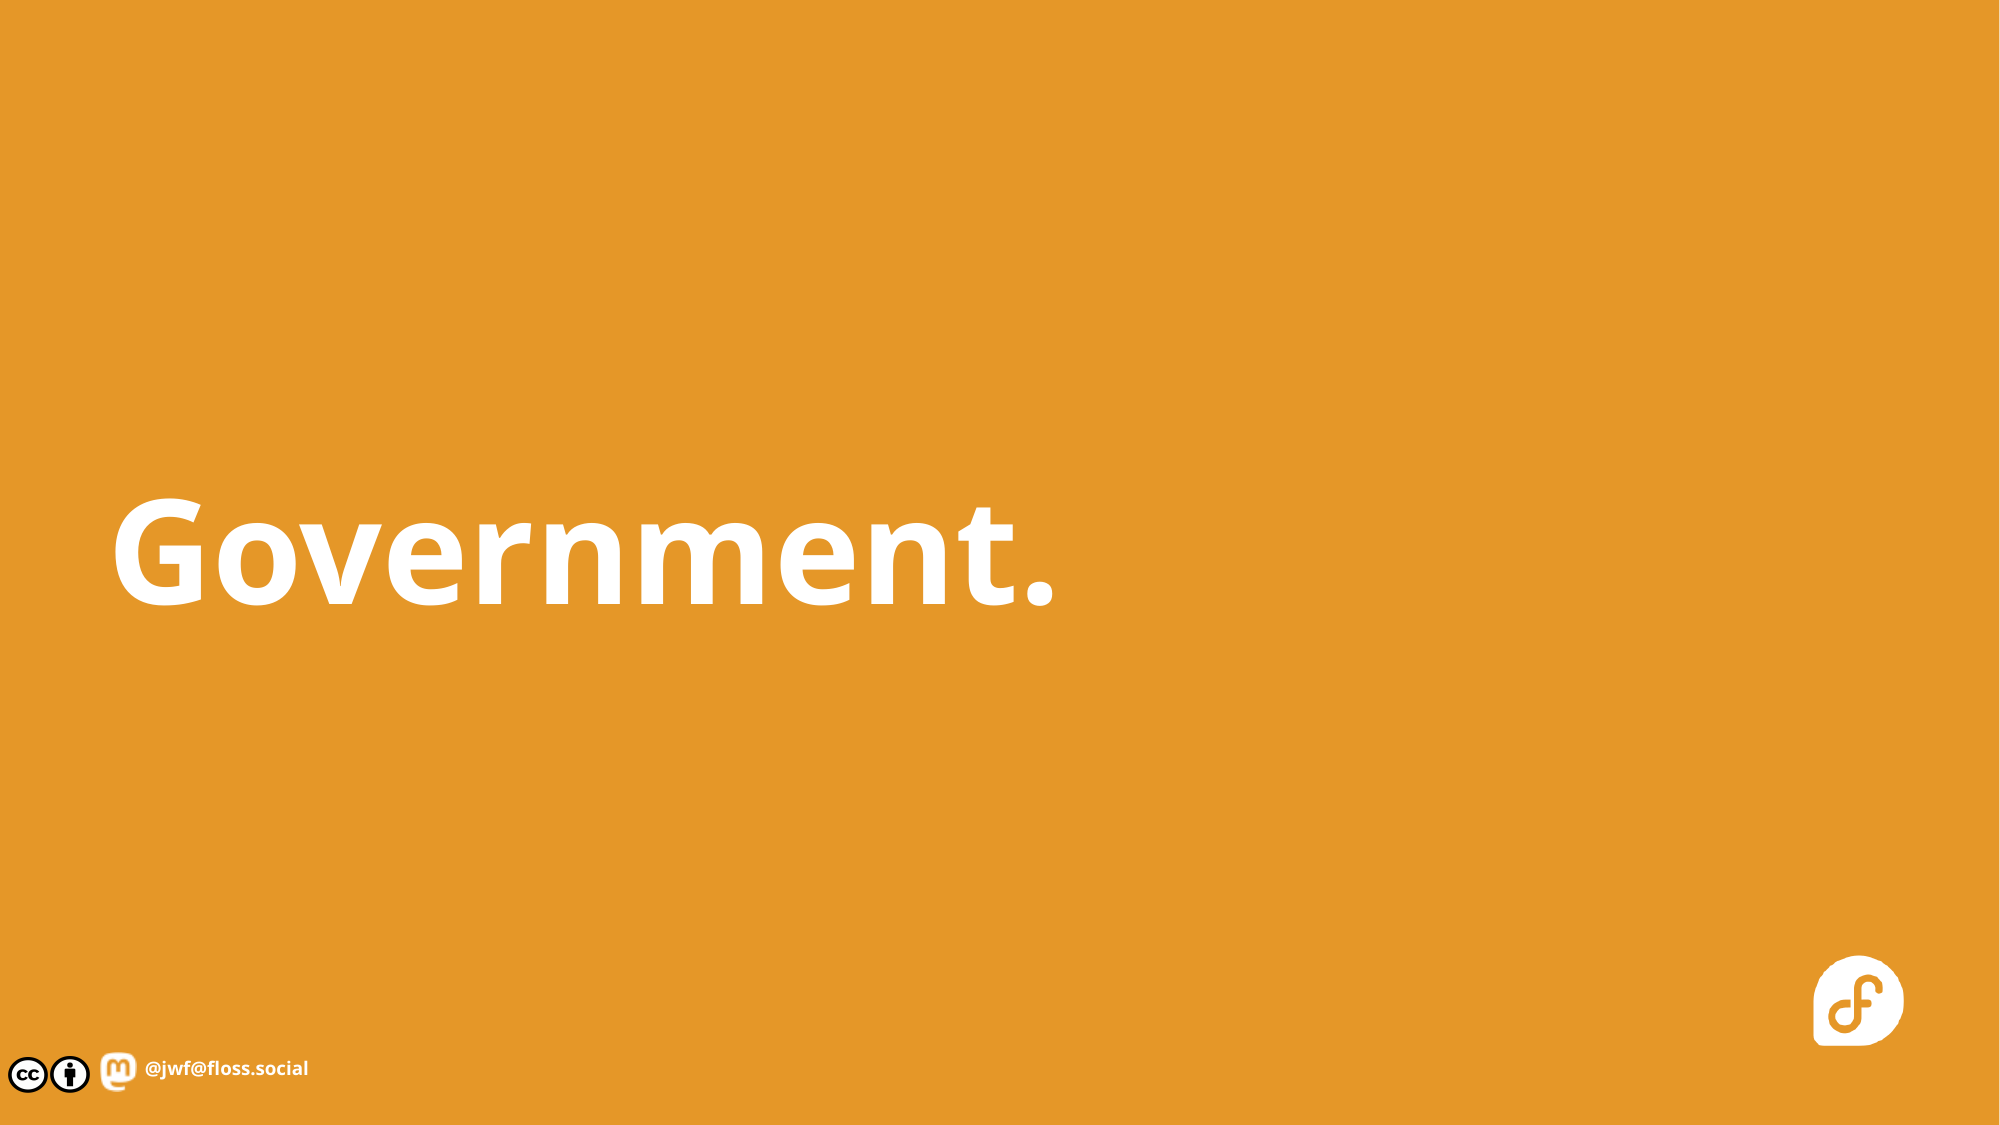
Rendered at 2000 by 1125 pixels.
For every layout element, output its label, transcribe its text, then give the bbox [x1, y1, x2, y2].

list @jwf@floss.social [135, 1047, 319, 1084]
picture [1813, 955, 1904, 1046]
title Government. [107, 98, 1500, 994]
picture [8, 1057, 48, 1093]
picture [100, 1052, 137, 1092]
picture [50, 1056, 90, 1093]
